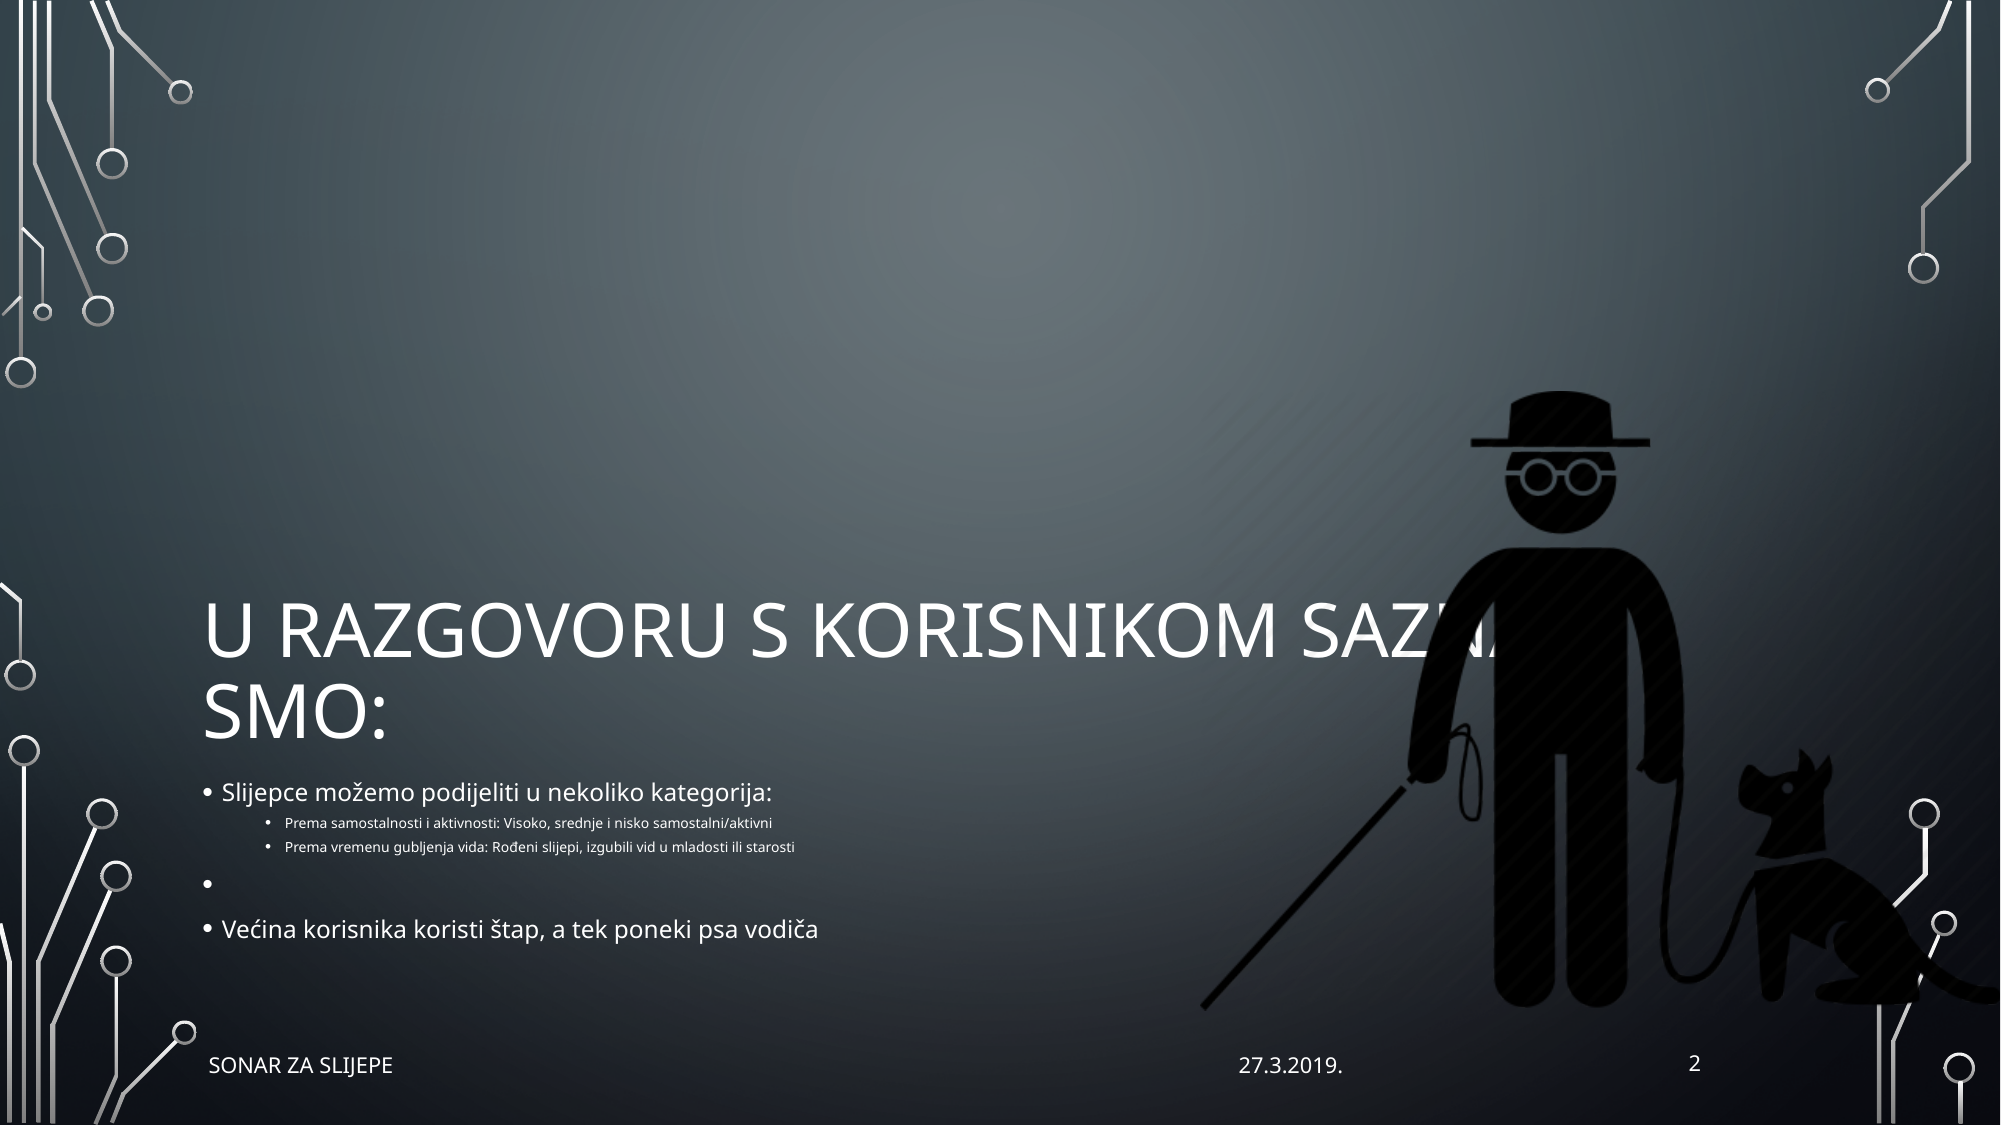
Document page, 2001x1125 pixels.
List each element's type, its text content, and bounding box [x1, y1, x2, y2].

picture [1200, 391, 2000, 1011]
text_box Sonar za slijepe [193, 1034, 1218, 1095]
title U razgovoru s korisnikom saznali smo: [193, 93, 1742, 255]
text_box 27.3.2019. [1223, 1034, 1673, 1095]
list Slijepce možemo podijeliti u nekoliko kategorija: Prema samostalnosti i aktivnosti: Visoko, srednje i nisko samostalni/aktivni Prema vremenu gubljenja vida: Rođeni slijepi, izgubili vid u mladosti ili starosti Većina korisnika koristi štap, a tek poneki psa vodiča [193, 303, 1436, 962]
text_box [1673, 1034, 1801, 1095]
